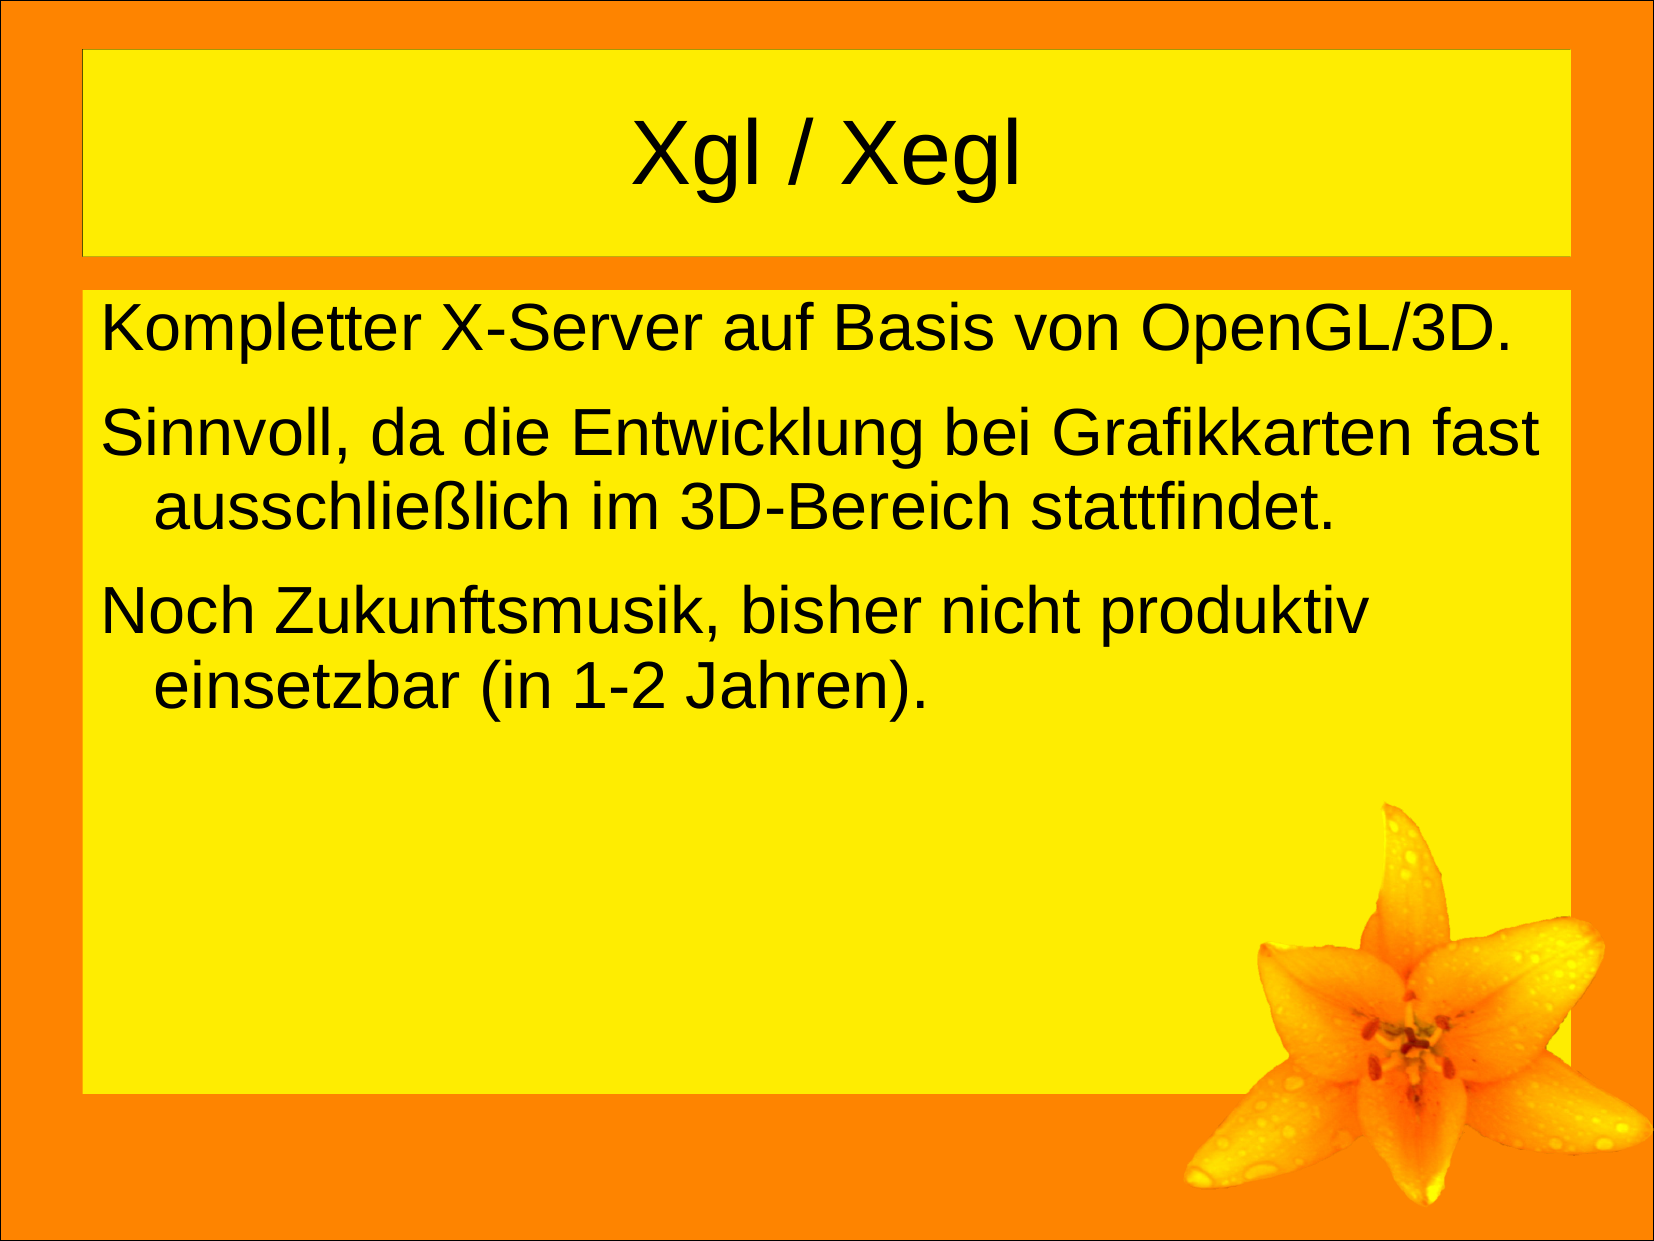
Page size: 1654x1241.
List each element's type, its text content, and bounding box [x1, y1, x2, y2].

picture [1181, 767, 1654, 1241]
title Xgl / Xegl [82, 49, 1571, 257]
list Kompletter X-Server auf Basis von OpenGL/3D. Sinnvoll, da die Entwicklung bei Grafikkarten fast ausschließlich im 3D-Bereich stattfindet. Noch Zukunftsmusik, bisher nicht produktiv einsetzbar (in 1-2 Jahren). [82, 290, 1571, 1094]
text_box [0, 0, 1654, 1241]
